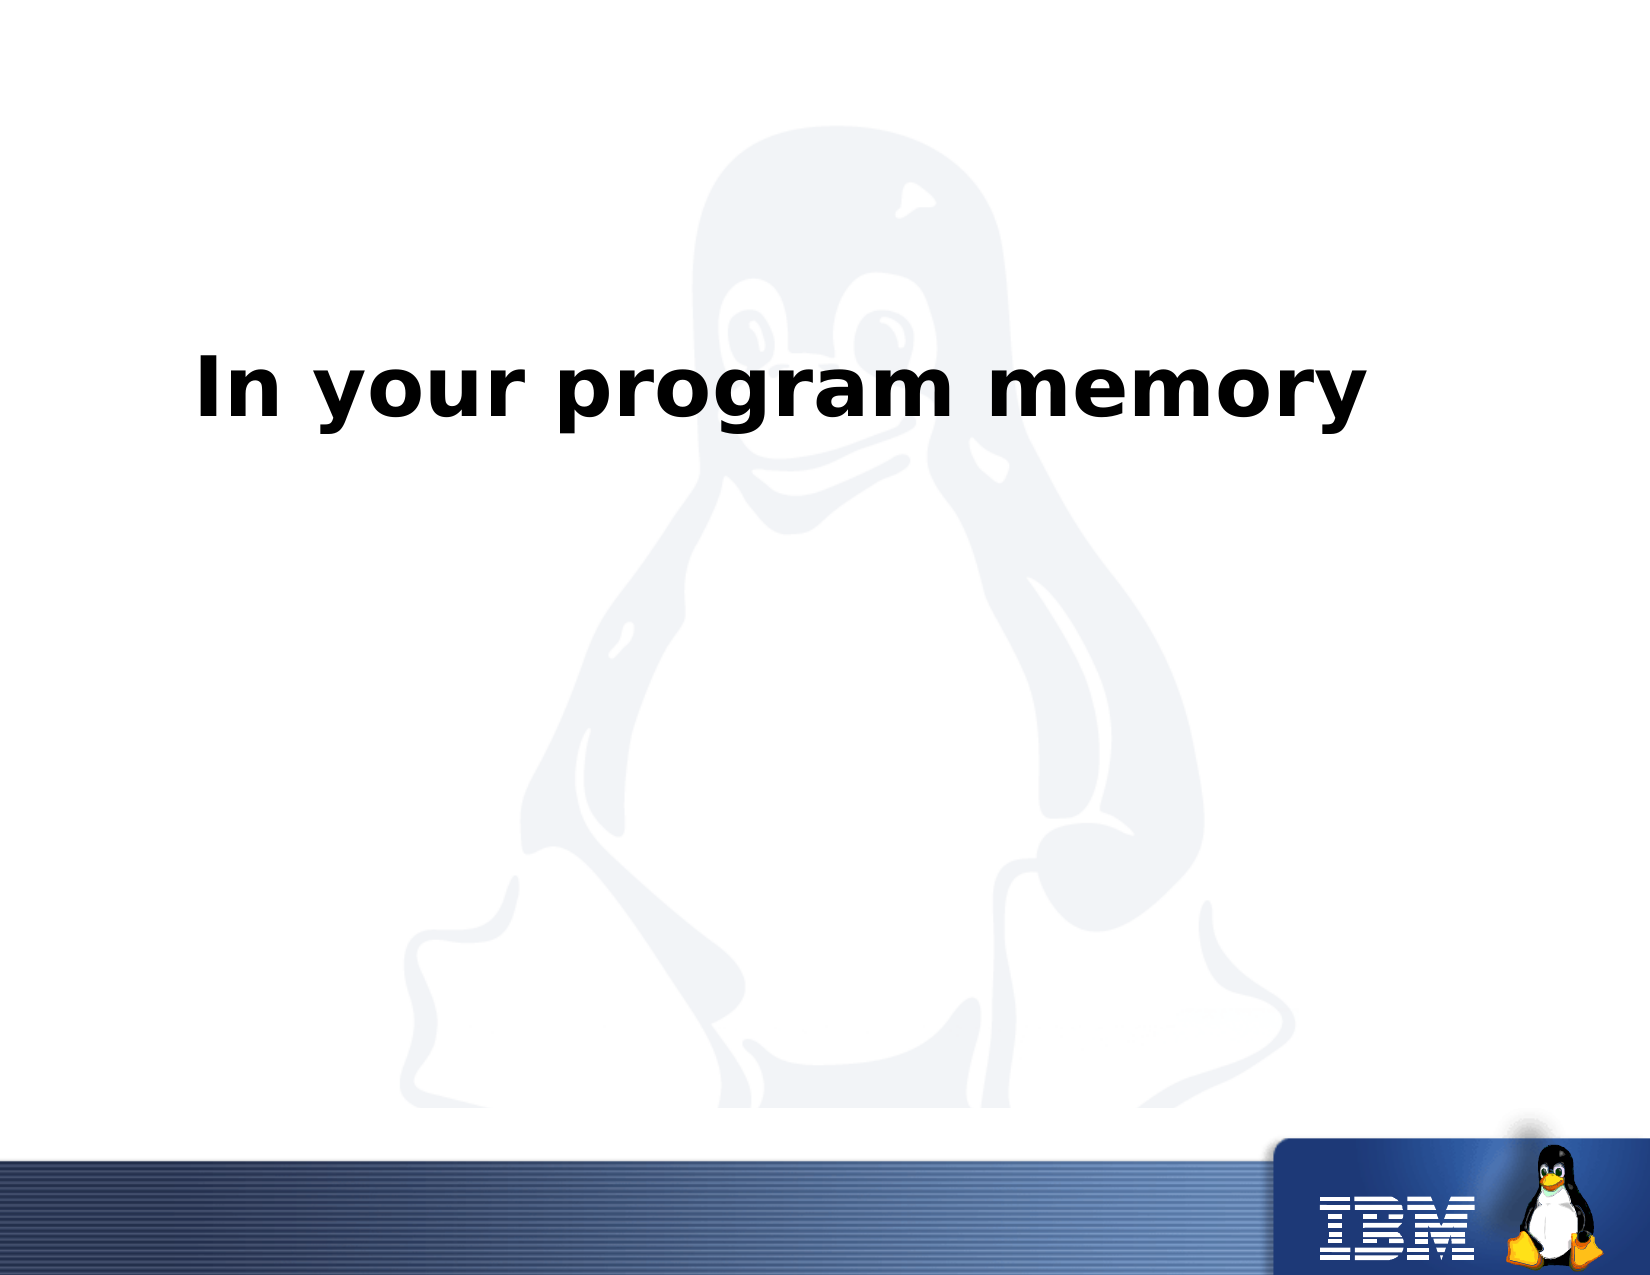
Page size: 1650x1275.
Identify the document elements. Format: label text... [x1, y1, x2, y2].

subtitle In your program memory [76, 76, 1457, 1171]
